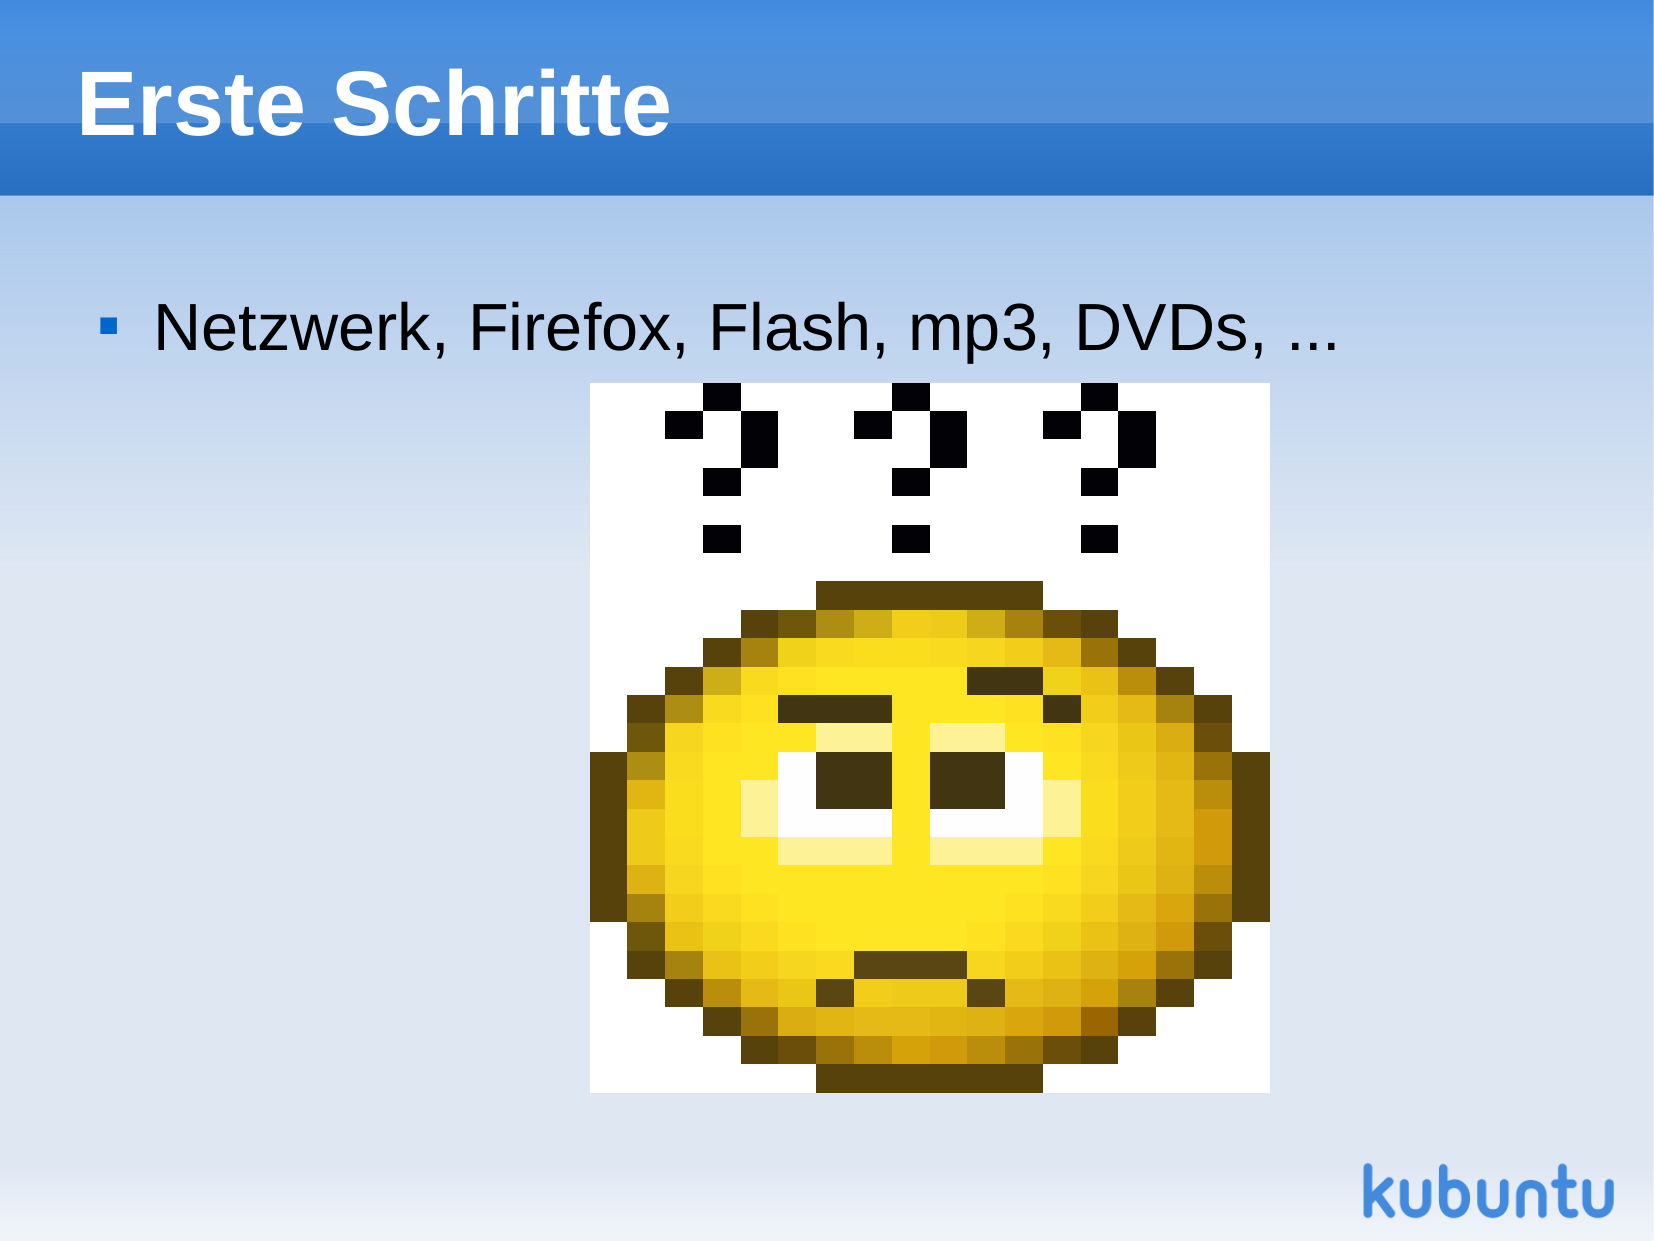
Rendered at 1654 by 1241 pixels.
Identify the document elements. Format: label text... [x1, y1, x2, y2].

picture [0, 0, 1654, 1241]
list Netzwerk, Firefox, Flash, mp3, DVDs, ... [82, 290, 1571, 1094]
title Erste Schritte [76, 0, 1565, 208]
